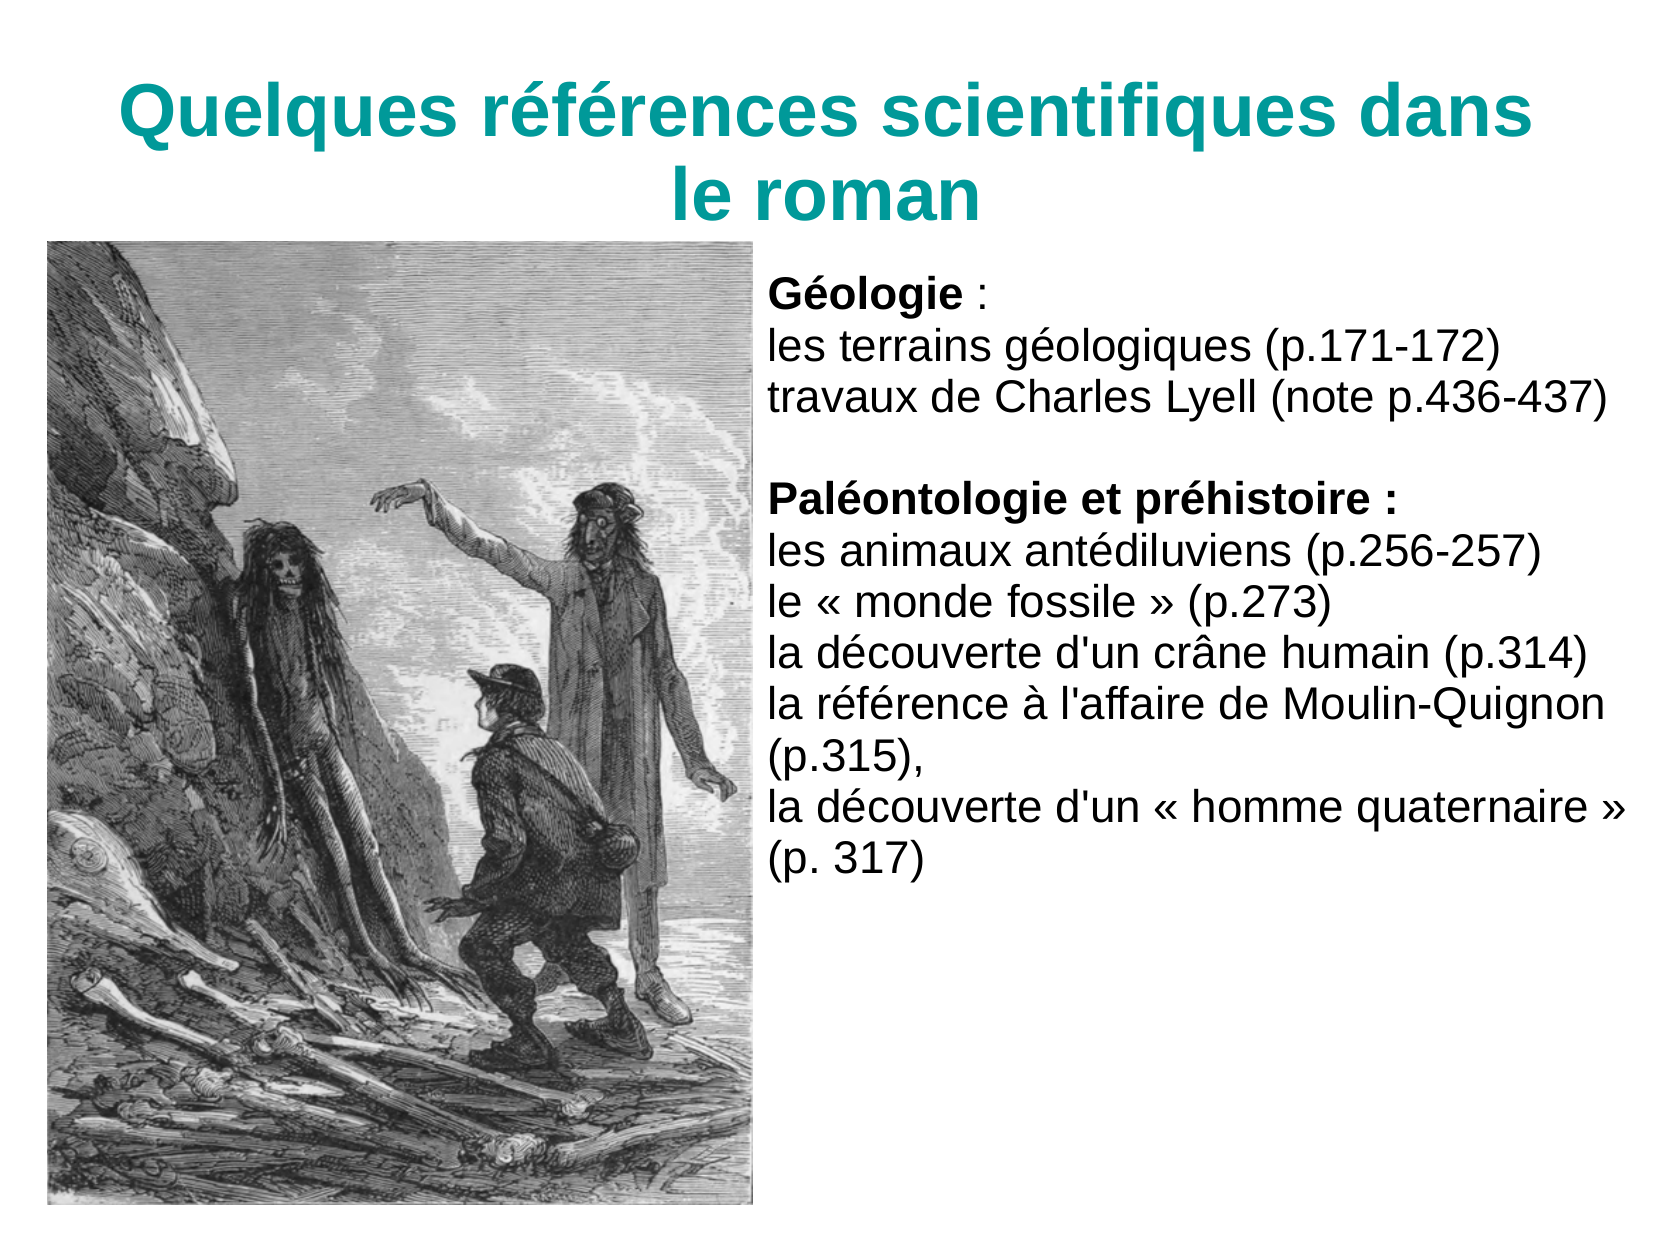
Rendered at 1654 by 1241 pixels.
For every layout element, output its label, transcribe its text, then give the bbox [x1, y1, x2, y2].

picture [47, 241, 753, 1205]
title Quelques références scientifiques dans le roman [82, 49, 1571, 257]
list Géologie : les terrains géologiques (p.171-172) travaux de Charles Lyell (note p.436-437) Paléontologie et préhistoire : les animaux antédiluviens (p.256-257) le « monde fossile » (p.273) la découverte d'un crâne humain (p.314) la référence à l'affaire de Moulin-Quignon (p.315), la découverte d'un « homme quaternaire » (p. 317) [767, 268, 1654, 1158]
